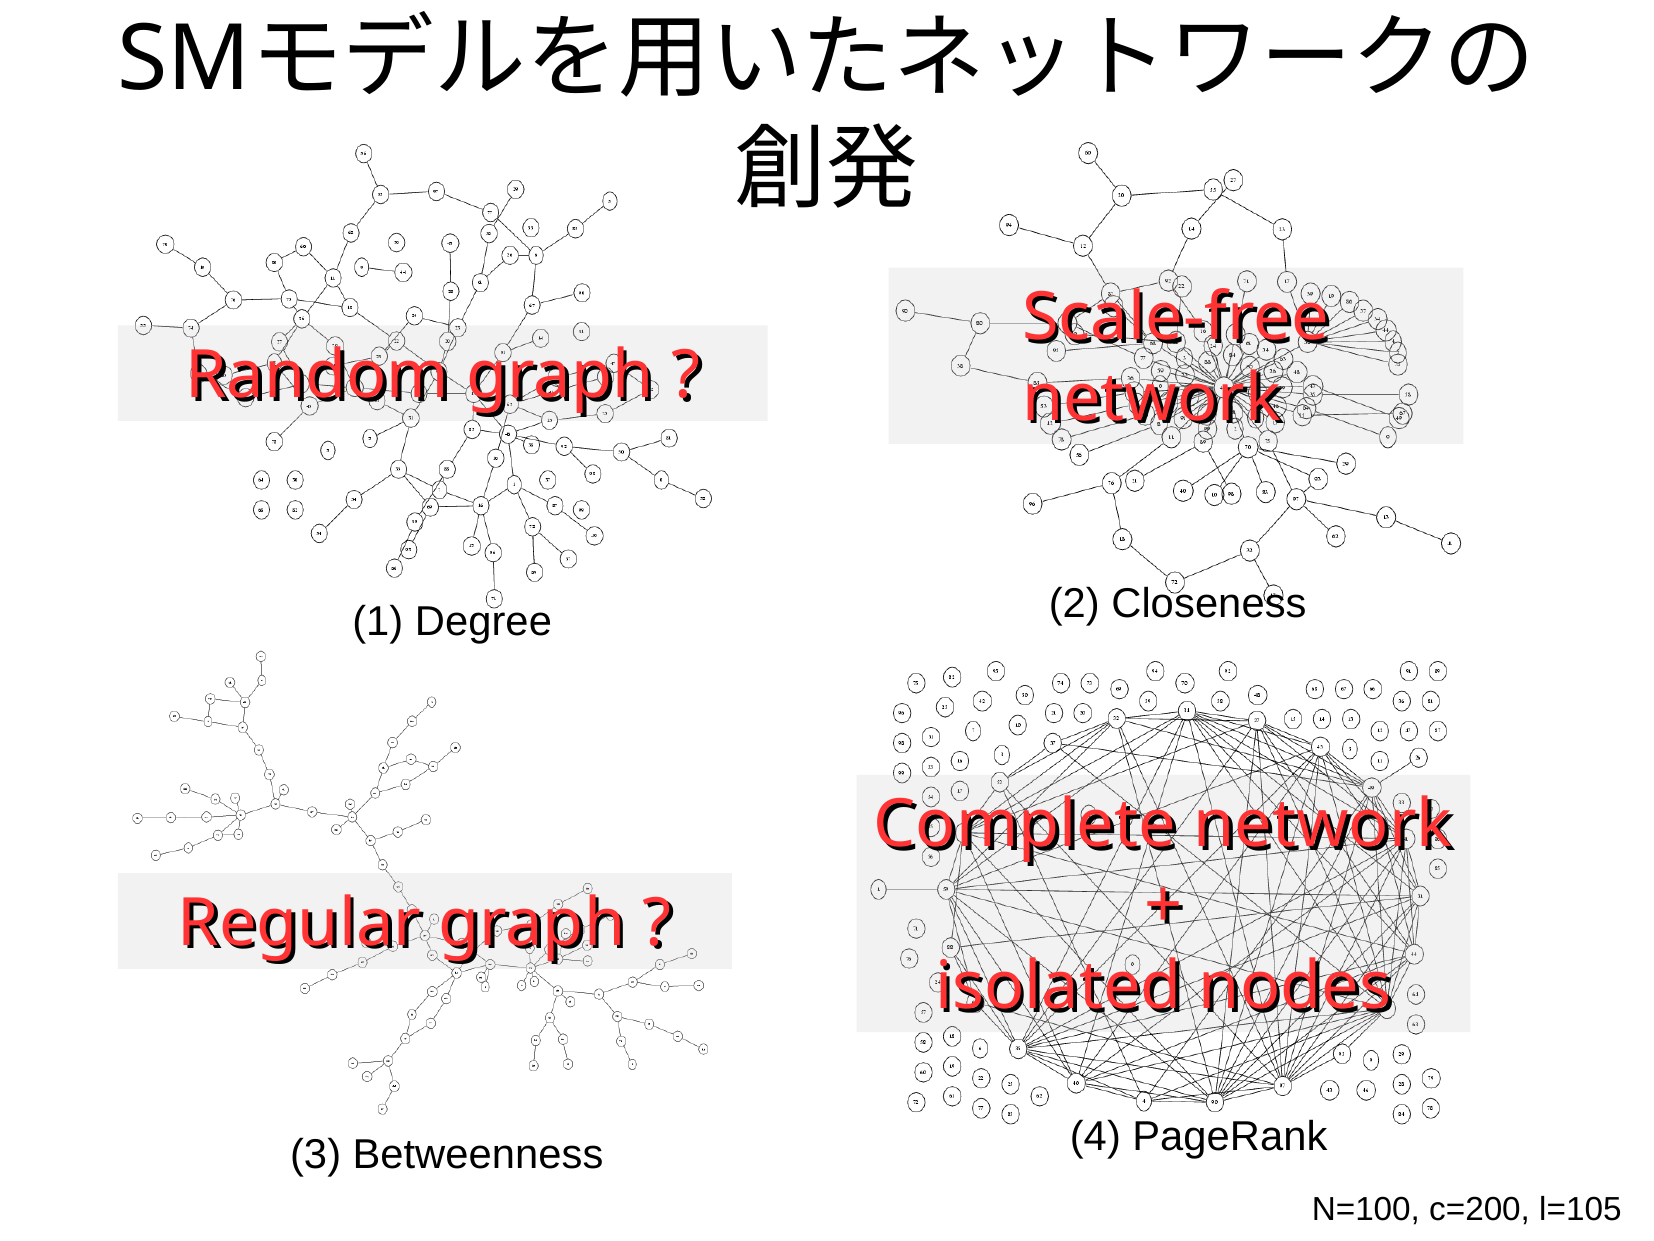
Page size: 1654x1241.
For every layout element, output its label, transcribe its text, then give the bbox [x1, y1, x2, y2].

picture [867, 660, 1450, 774]
text_box Regular graph ? [117, 873, 732, 969]
text_box Scale-free network [888, 267, 1464, 444]
text_box (4) PageRank [1055, 1105, 1343, 1168]
text_box N=100, c=200, l=105 [1297, 1182, 1638, 1235]
text_box (1) Degree [337, 590, 568, 652]
title SMモデルを用いたネットワークの創発 [82, 60, 1571, 163]
picture [867, 1033, 1450, 1126]
picture [129, 969, 711, 1115]
text_box (3) Betweenness [275, 1123, 619, 1185]
text_box (2) Closeness [1033, 572, 1322, 635]
text_box Complete network + isolated nodes [856, 774, 1471, 1033]
picture [132, 421, 713, 609]
picture [887, 163, 1468, 607]
picture [132, 163, 713, 325]
picture [129, 650, 711, 873]
text_box Random graph ? [117, 325, 768, 421]
